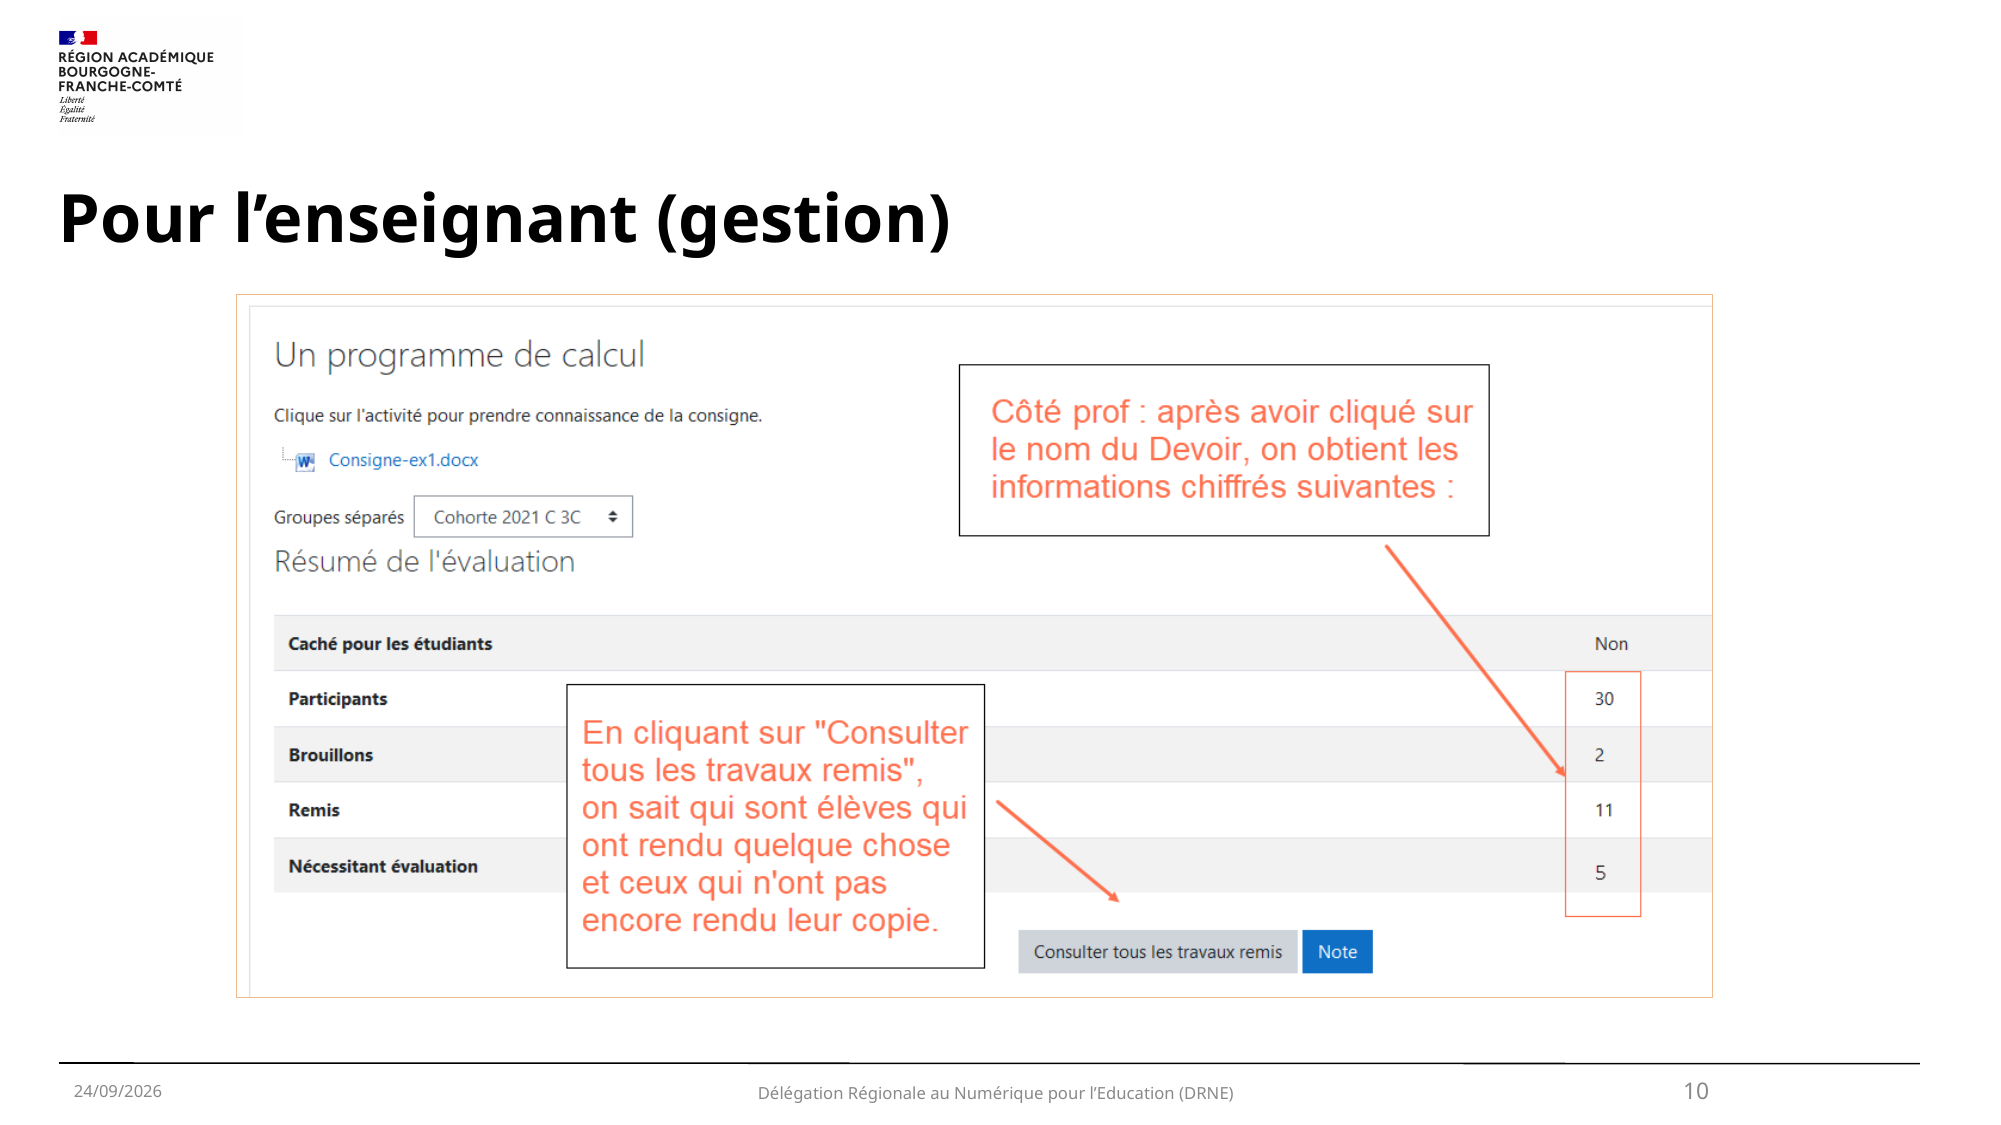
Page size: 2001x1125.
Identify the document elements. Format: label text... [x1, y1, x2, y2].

text_box 29/10/2024 [59, 1062, 295, 1122]
text_box 10 [1683, 1062, 1919, 1122]
title Pour l’enseignant (gestion) [59, 147, 1919, 295]
text_box Délégation Régionale au Numérique pour l’Education (DRNE) [546, 1063, 1432, 1122]
picture [236, 294, 1713, 998]
